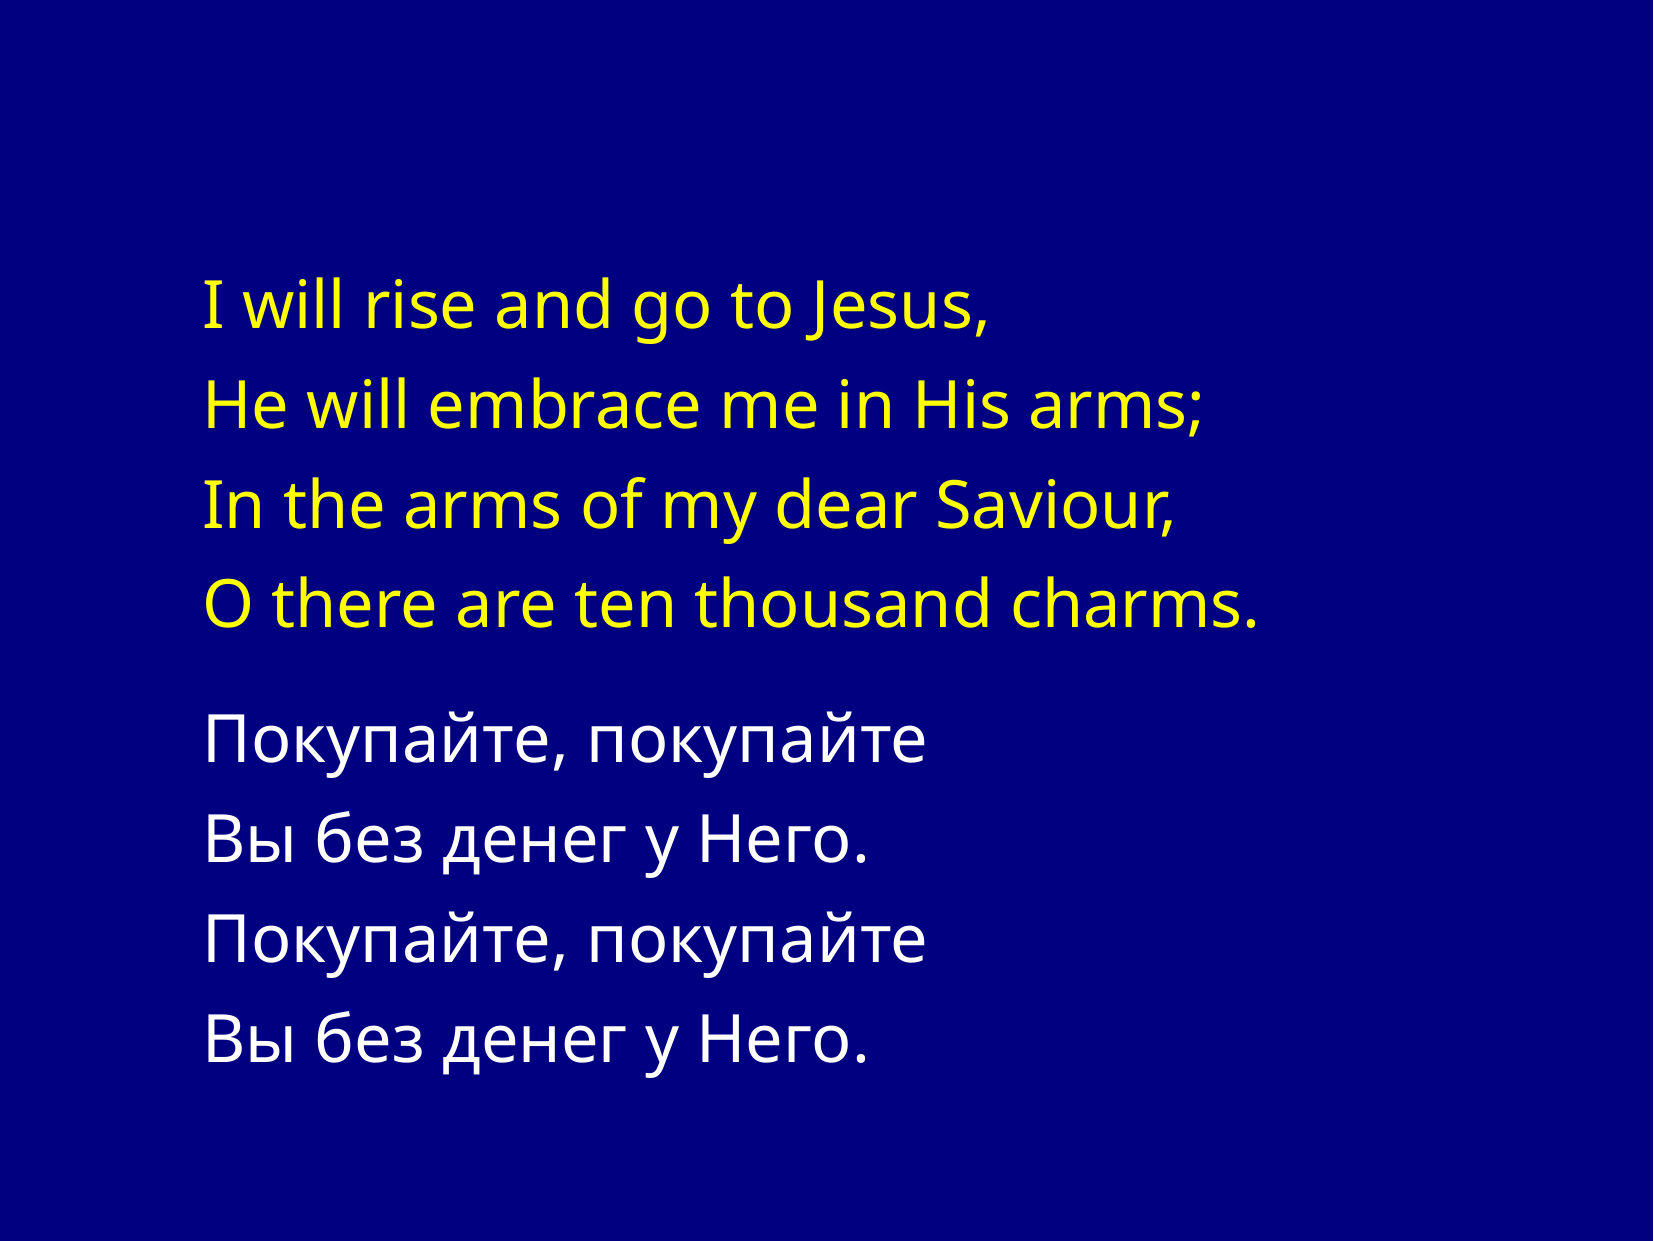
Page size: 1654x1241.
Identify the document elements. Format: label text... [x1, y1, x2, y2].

text_box Покупайте, покупайте Вы без денег у Него. Покупайте, покупайте Вы без денег у Него. [75, 675, 1576, 1163]
text_box I will rise and go to Jesus, He will embrace me in His arms; In the arms of my dear Saviour, O there are ten thousand charms. [75, 150, 1576, 638]
